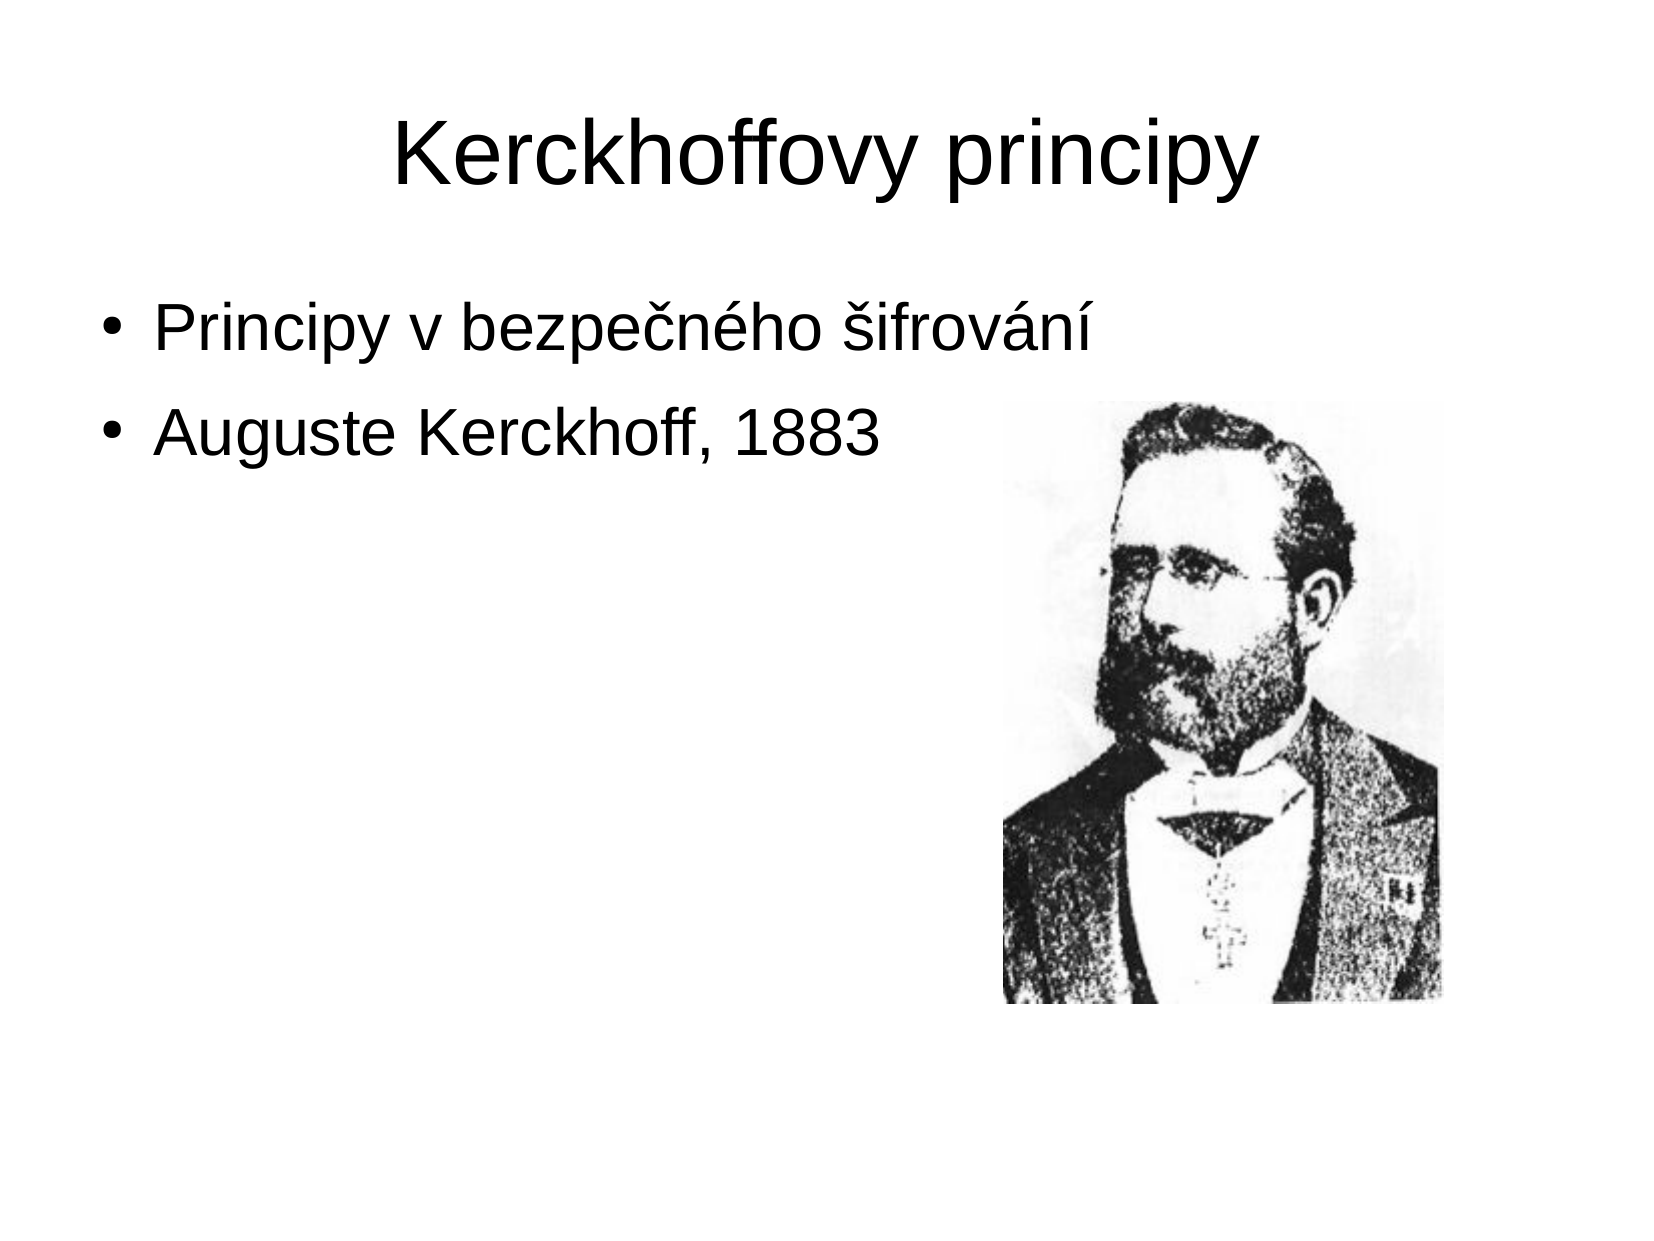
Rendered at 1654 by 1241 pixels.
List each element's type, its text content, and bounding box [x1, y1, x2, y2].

title Kerckhoffovy principy [82, 56, 1571, 250]
picture [1003, 401, 1444, 1004]
list Principy v bezpečného šifrování Auguste Kerckhoff, 1883 [82, 290, 1571, 1094]
